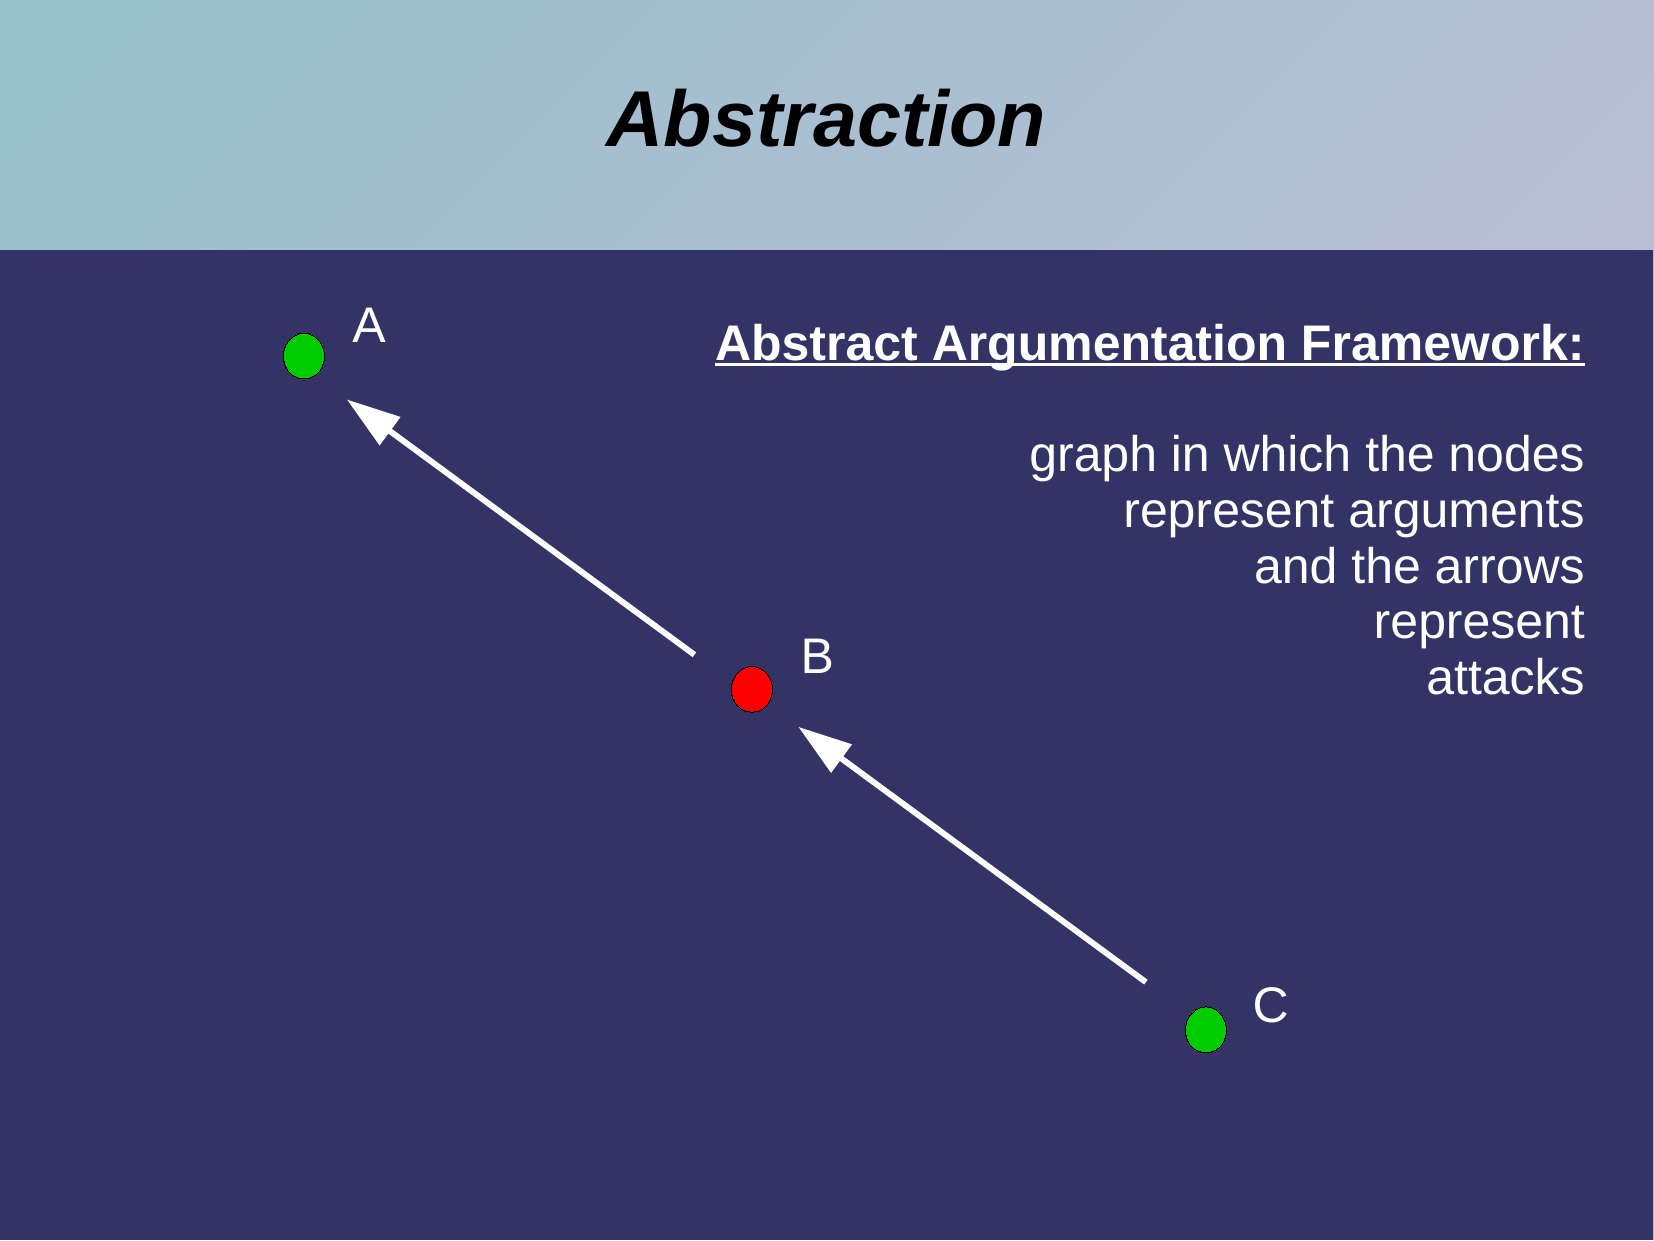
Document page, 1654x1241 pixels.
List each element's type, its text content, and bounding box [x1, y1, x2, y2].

title Abstraction [0, 15, 1654, 223]
text_box Abstract Argumentation Framework: graph in which the nodes represent arguments and the arrows represent attacks [679, 315, 1585, 812]
text_box [283, 333, 325, 379]
text_box [1185, 1006, 1227, 1053]
text_box A [352, 297, 400, 441]
text_box C [1252, 977, 1331, 1129]
